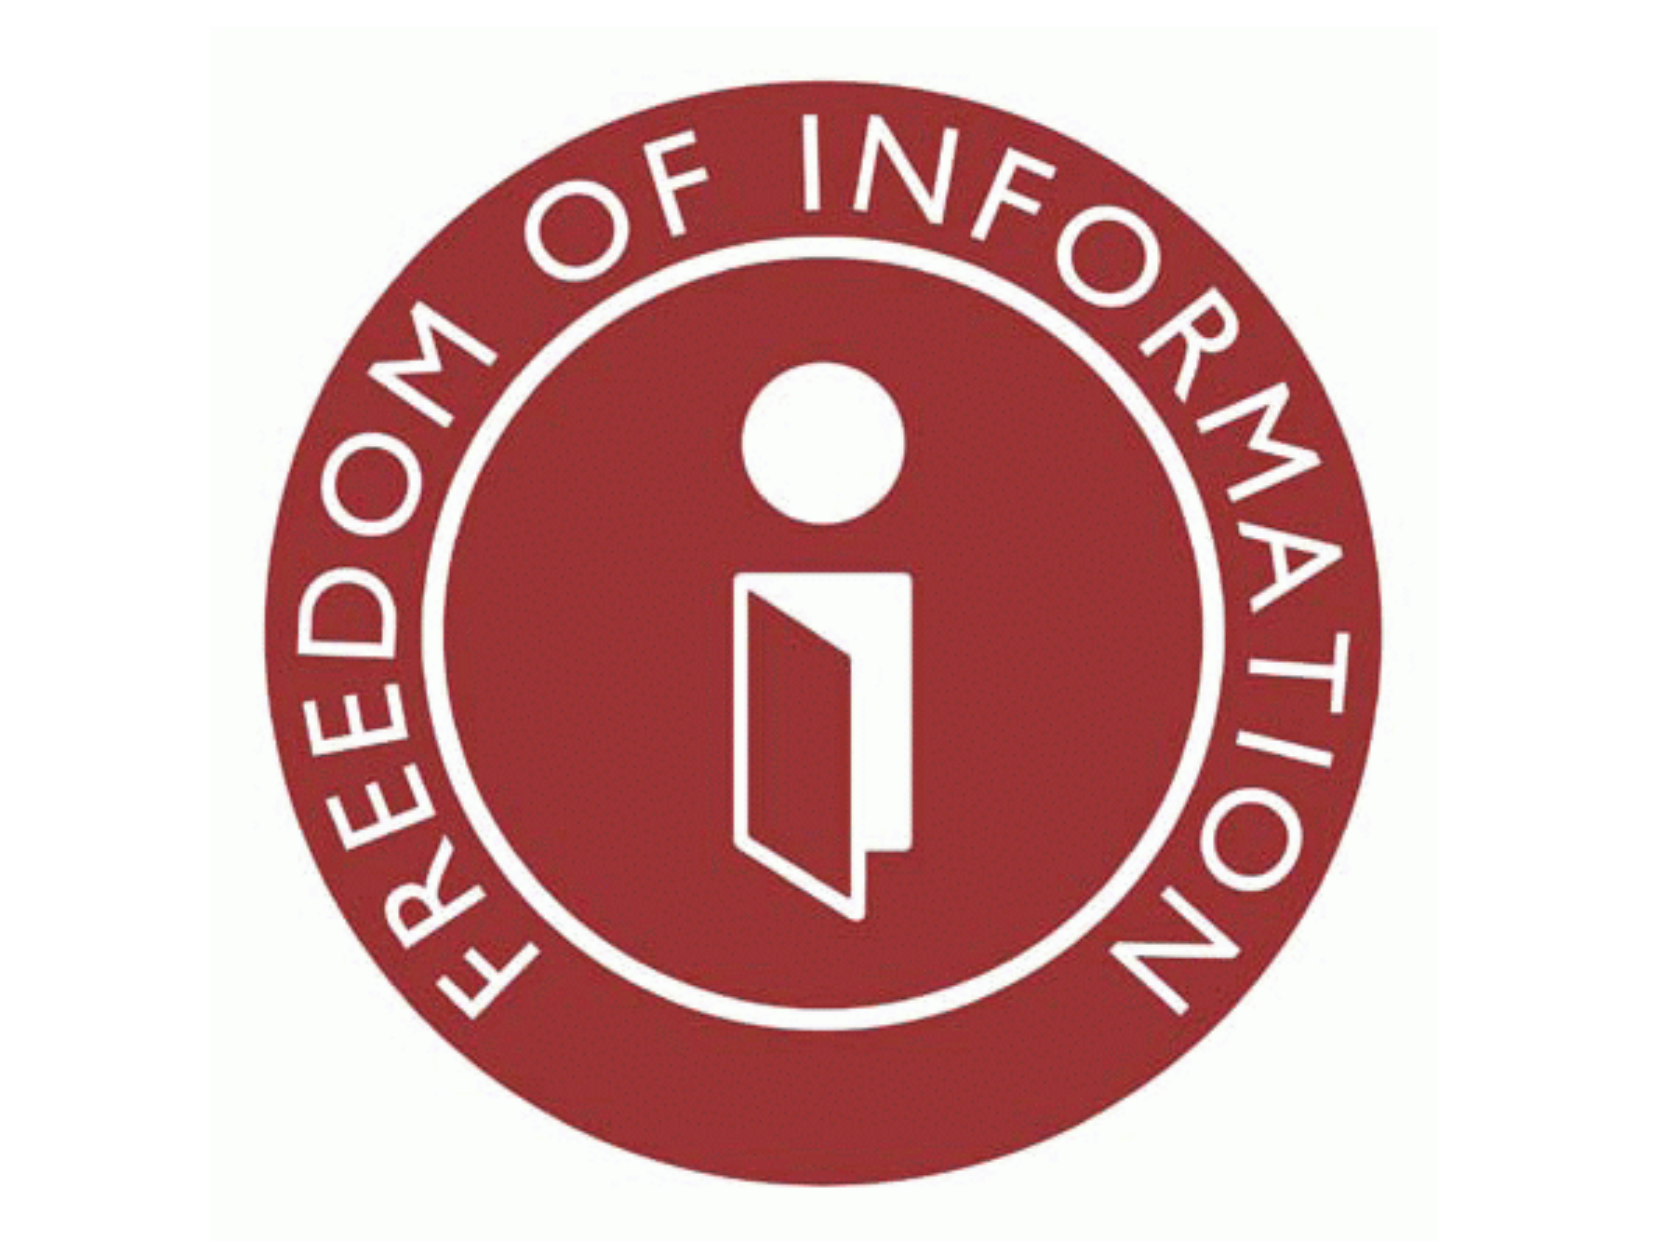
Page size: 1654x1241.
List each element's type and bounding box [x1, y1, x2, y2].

picture [210, 26, 1438, 1241]
